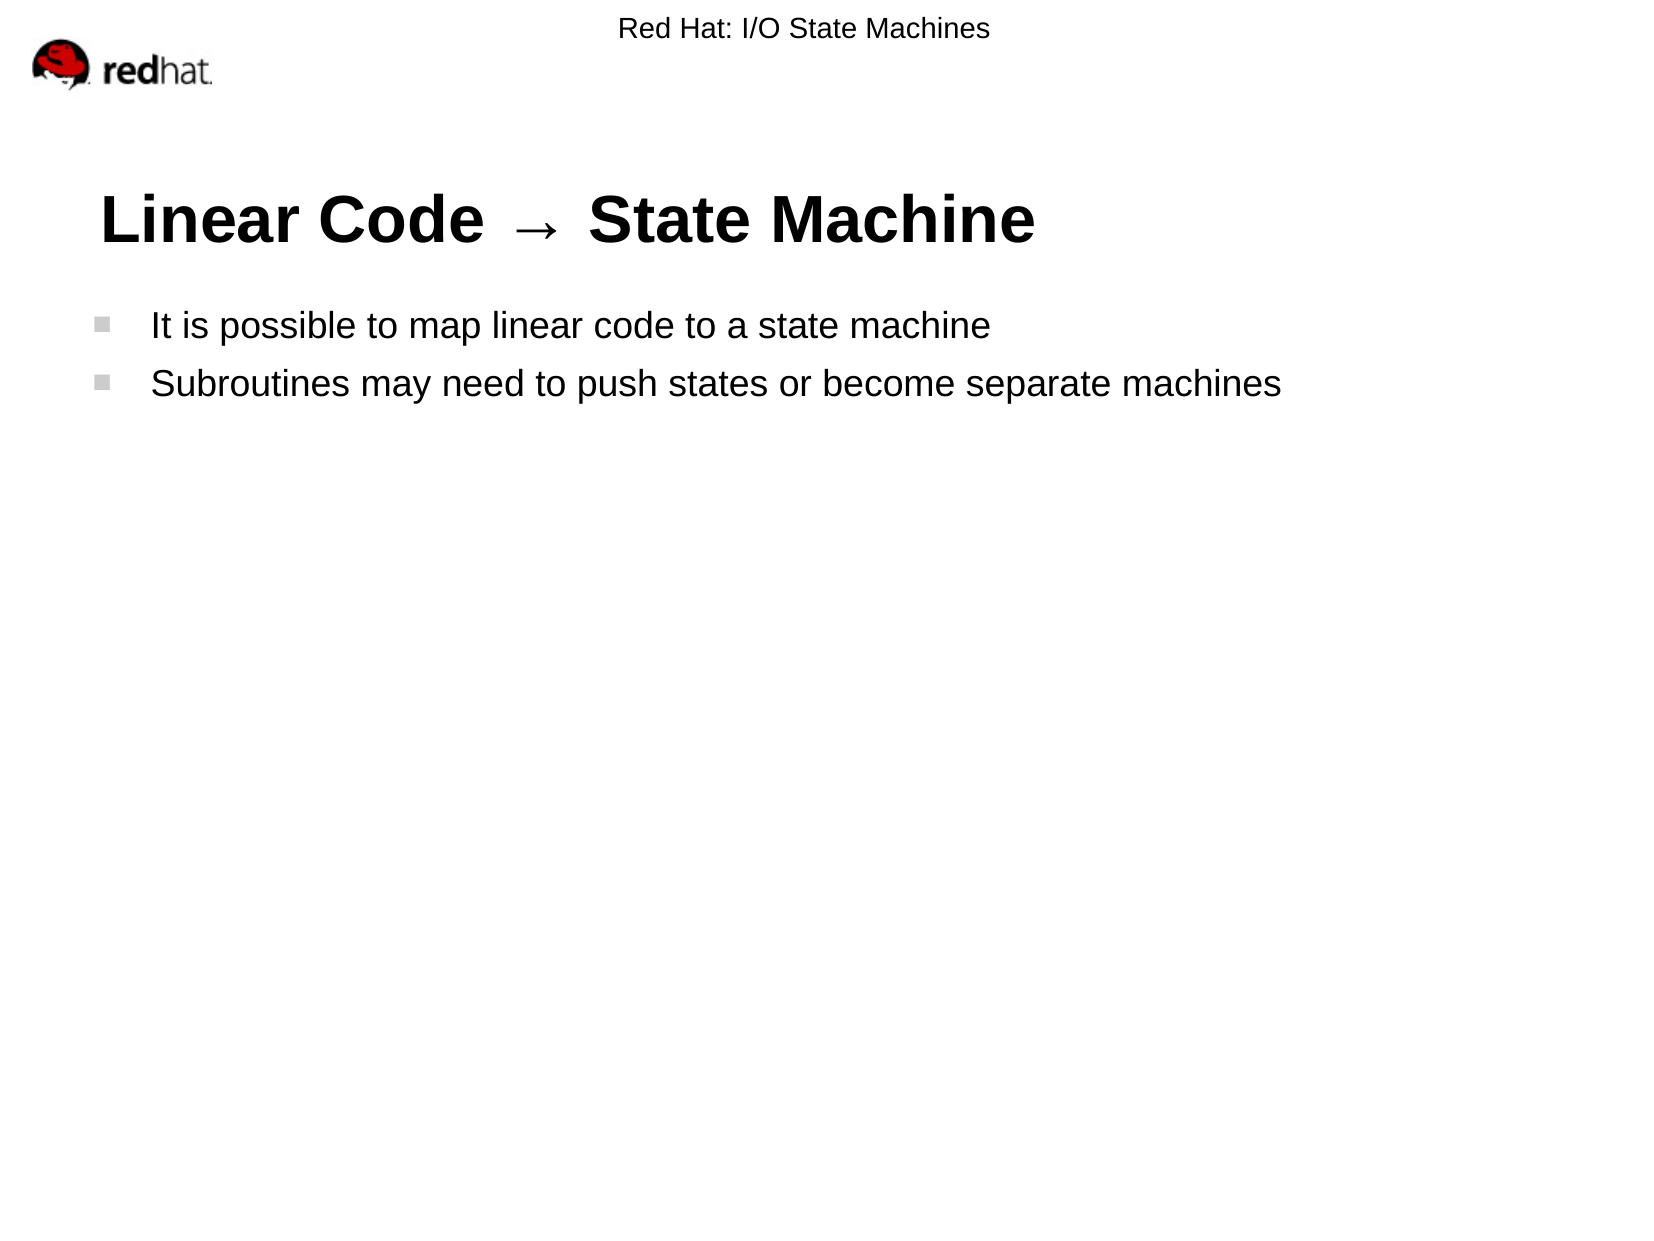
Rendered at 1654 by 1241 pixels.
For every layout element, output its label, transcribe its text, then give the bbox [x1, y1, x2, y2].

list It is possible to map linear code to a state machine Subroutines may need to push states or become separate machines [94, 304, 1500, 1174]
title Linear Code → State Machine [100, 164, 1506, 275]
picture [31, 37, 212, 98]
